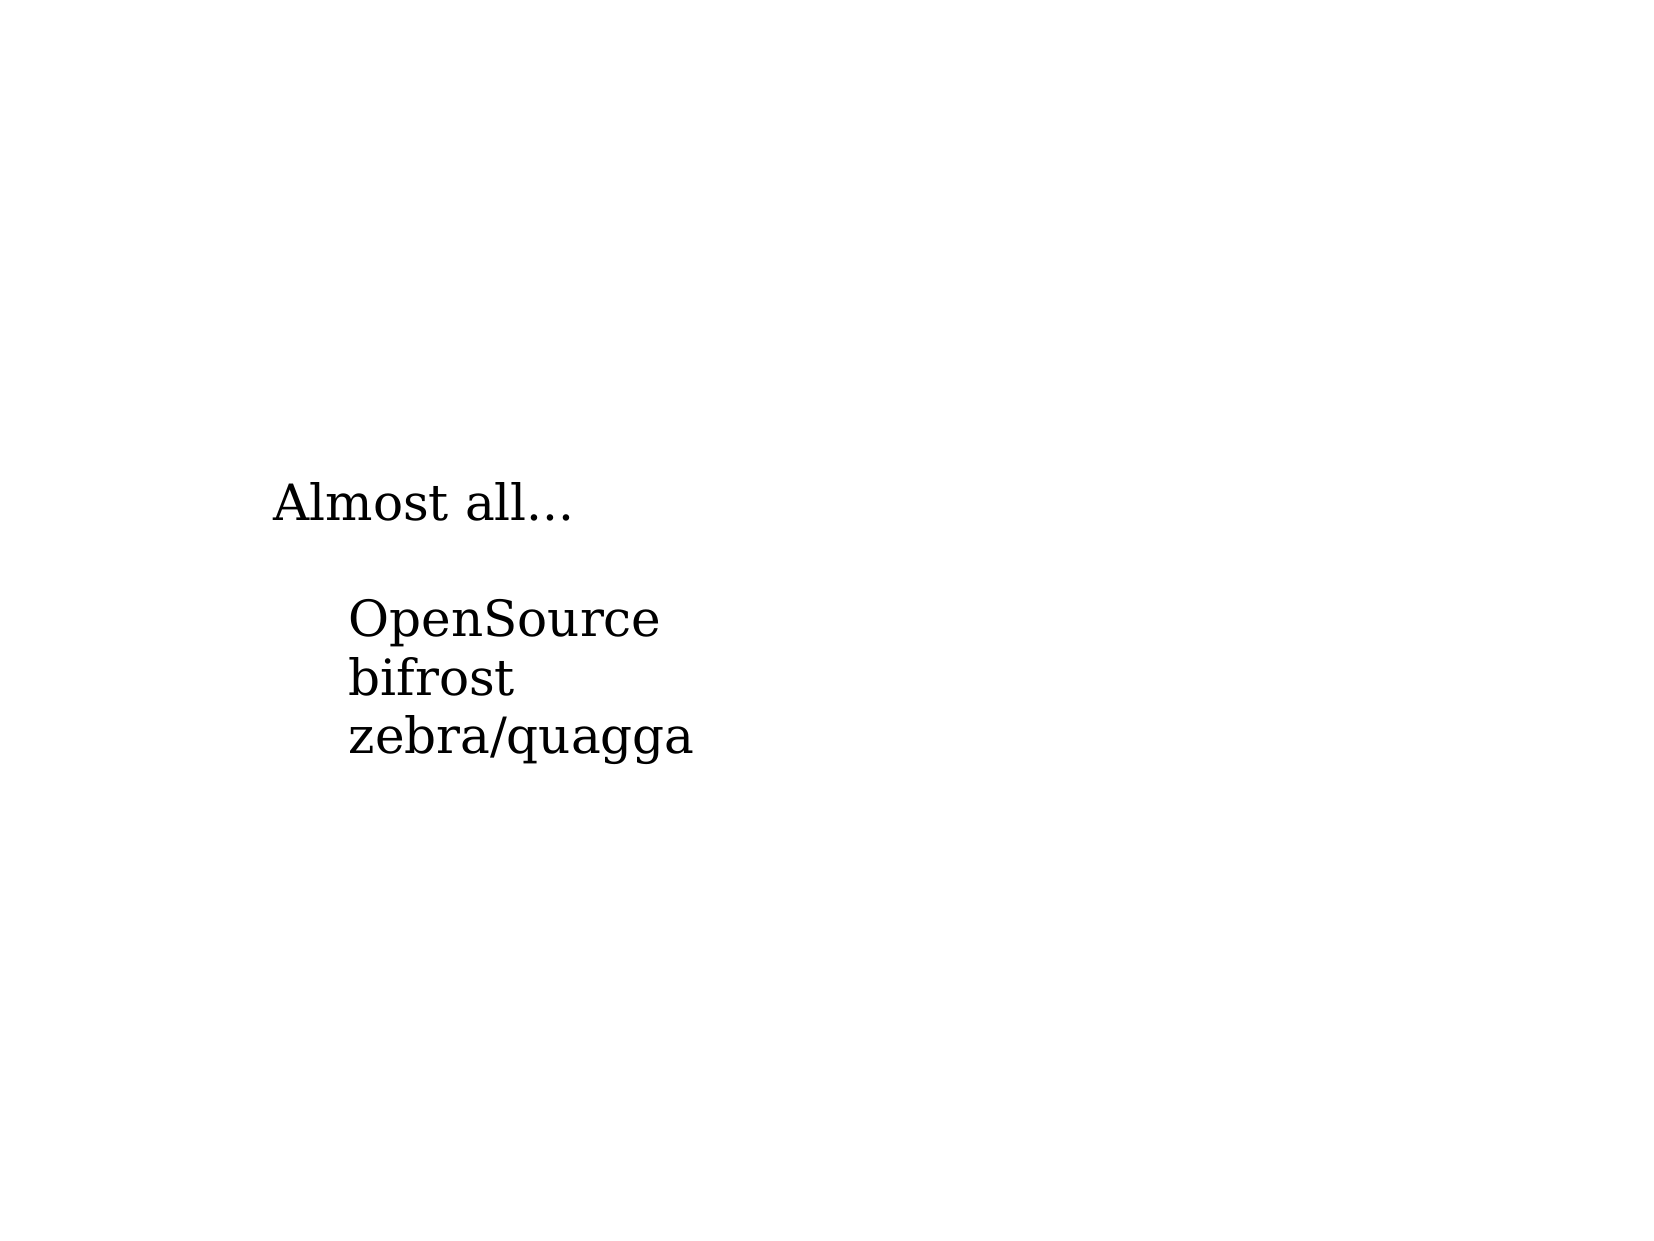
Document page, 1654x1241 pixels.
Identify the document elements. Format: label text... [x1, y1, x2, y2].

text_box Almost all... OpenSource bifrost zebra/quagga [273, 240, 1444, 1118]
